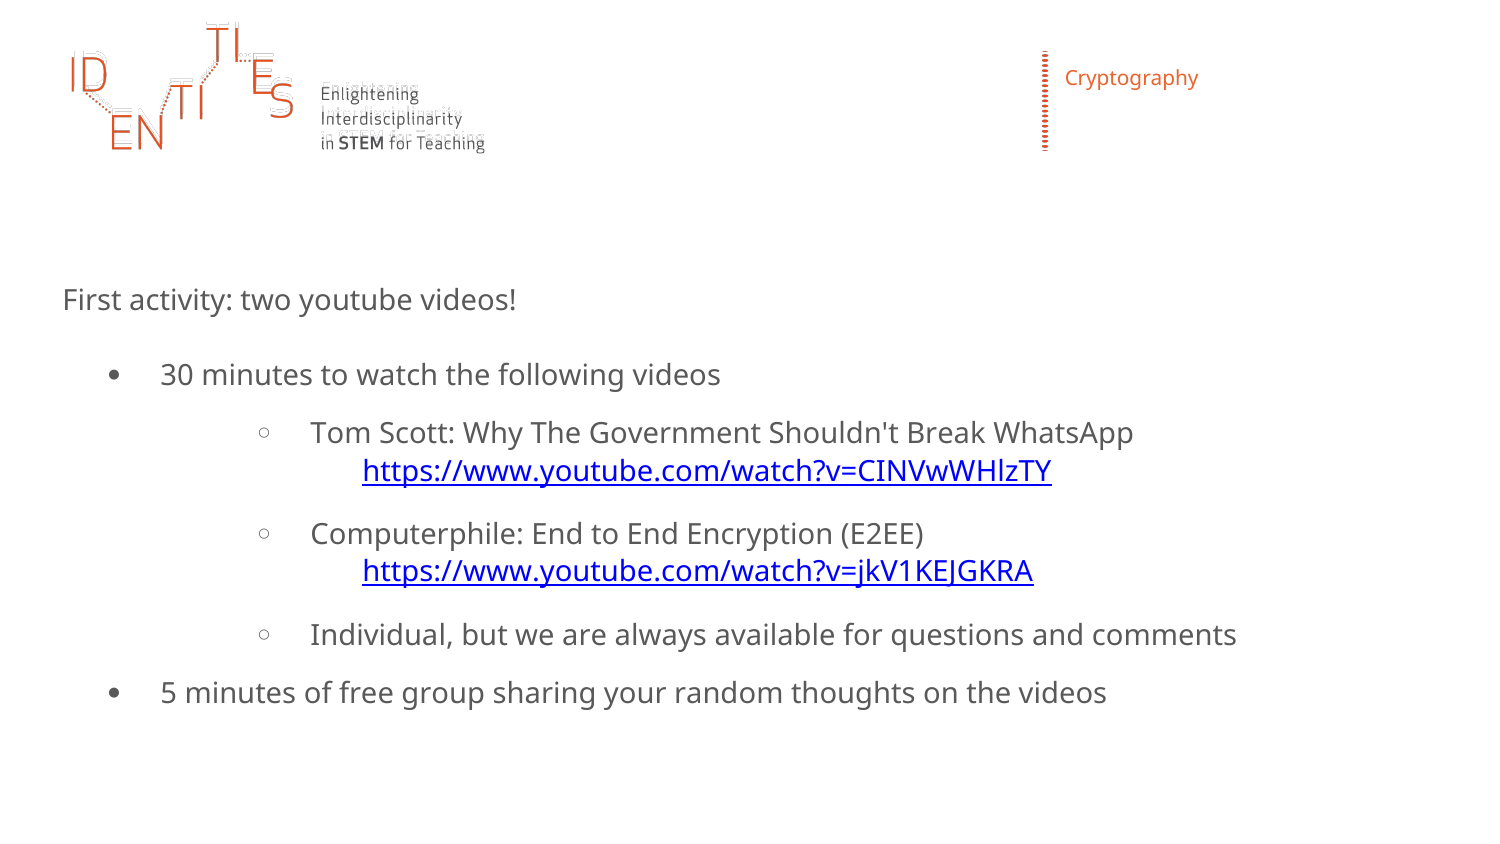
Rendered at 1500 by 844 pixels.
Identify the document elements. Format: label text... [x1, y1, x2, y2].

picture [1042, 51, 1051, 151]
picture [71, 18, 485, 157]
text_box First activity: two youtube videos! 30 minutes to watch the following videos Tom Scott: Why The Government Shouldn't Break WhatsApp https://www.youtube.com/watch?v=CINVwWHlzTY Computerphile: End to End Encryption (E2EE) https://www.youtube.com/watch?v=jkV1KEJGKRA Individual, but we are always available for questions and comments 5 minutes of free group sharing your random thoughts on the videos [47, 271, 1443, 822]
text_box Cryptography [1049, 57, 1472, 164]
